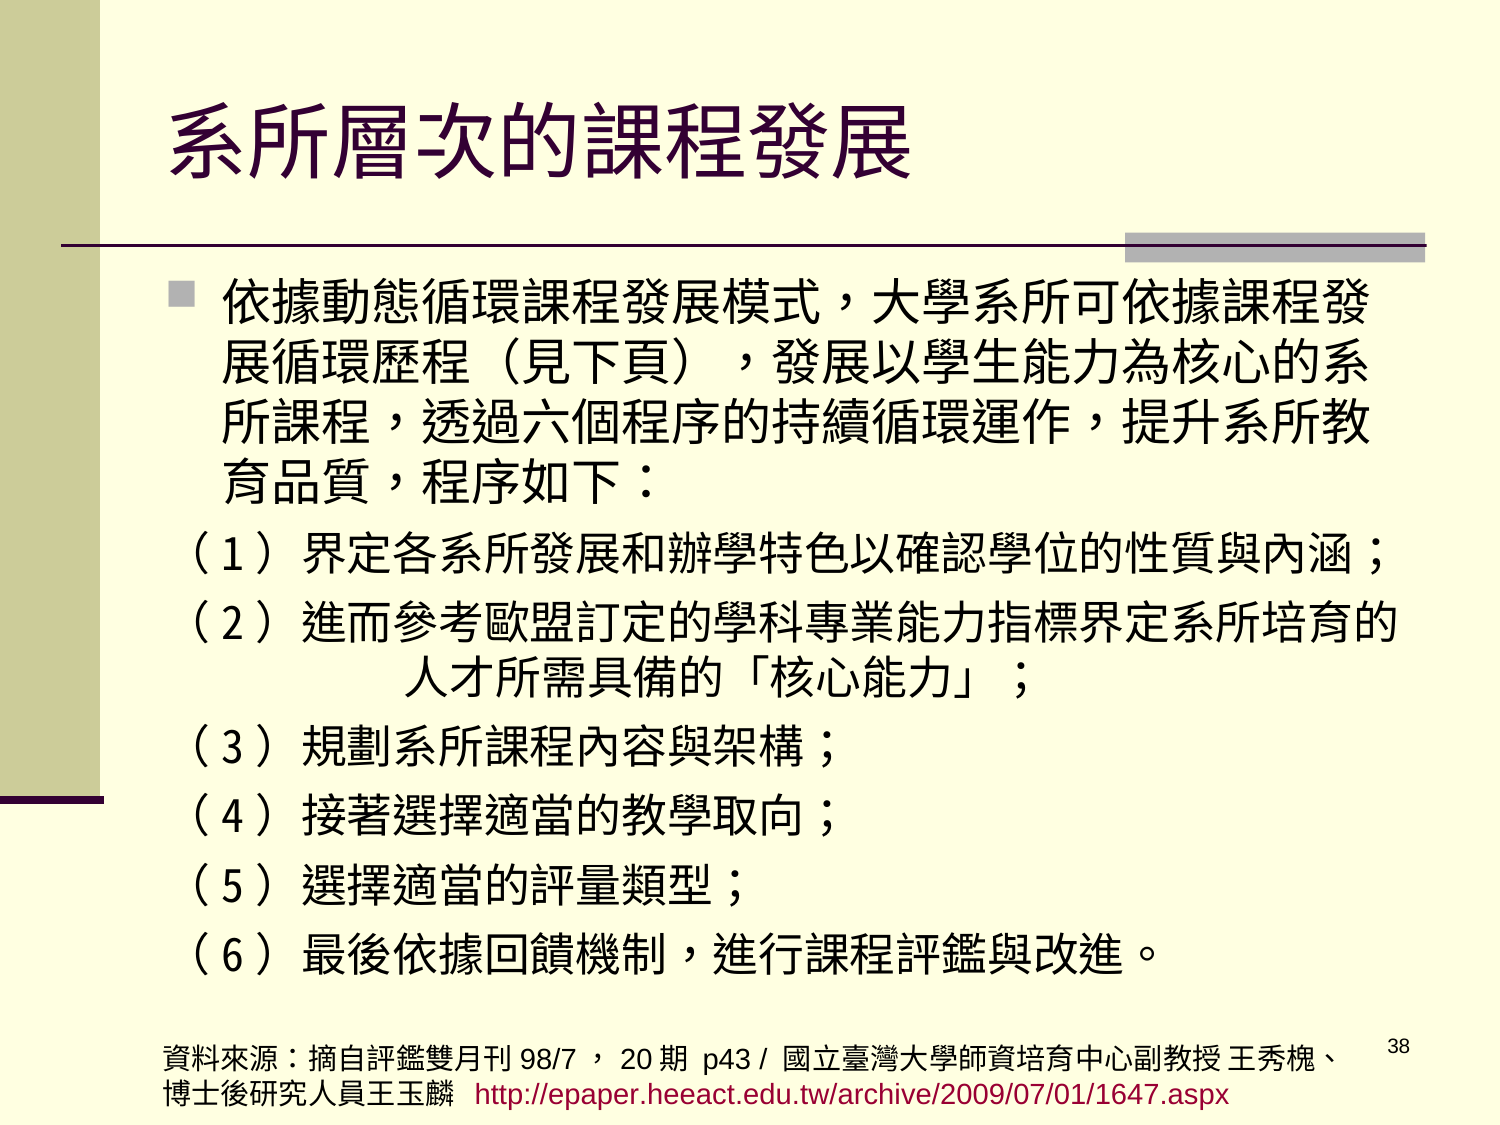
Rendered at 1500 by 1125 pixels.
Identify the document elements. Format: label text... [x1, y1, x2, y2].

list 依據動態循環課程發展模式，大學系所可依據課程發展循環歷程（見下頁），發展以學生能力為核心的系所課程，透過六個程序的持續循環運作，提升系所教育品質，程序如下： （1）界定各系所發展和辦學特色以確認學位的性質與內涵； （2）進而參考歐盟訂定的學科專業能力指標界定系所培育的 人才所需具備的「核心能力」； （3）規劃系所課程內容與架構； （4）接著選擇適當的教學取向； （5）選擇適當的評量類型； （6）最後依據回饋機制，進行課程評鑑與改進。 [150, 262, 1426, 1000]
title 系所層次的課程發展 [150, 45, 1426, 234]
text_box 資料來源：摘自評鑑雙月刊98/7，20期 p43 / 國立臺灣大學師資培育中心副教授 王秀槐、博士後研究人員王玉麟 http://epaper.heeact.edu.tw/archive/2009/07/01/1647.aspx [147, 1032, 1388, 1119]
